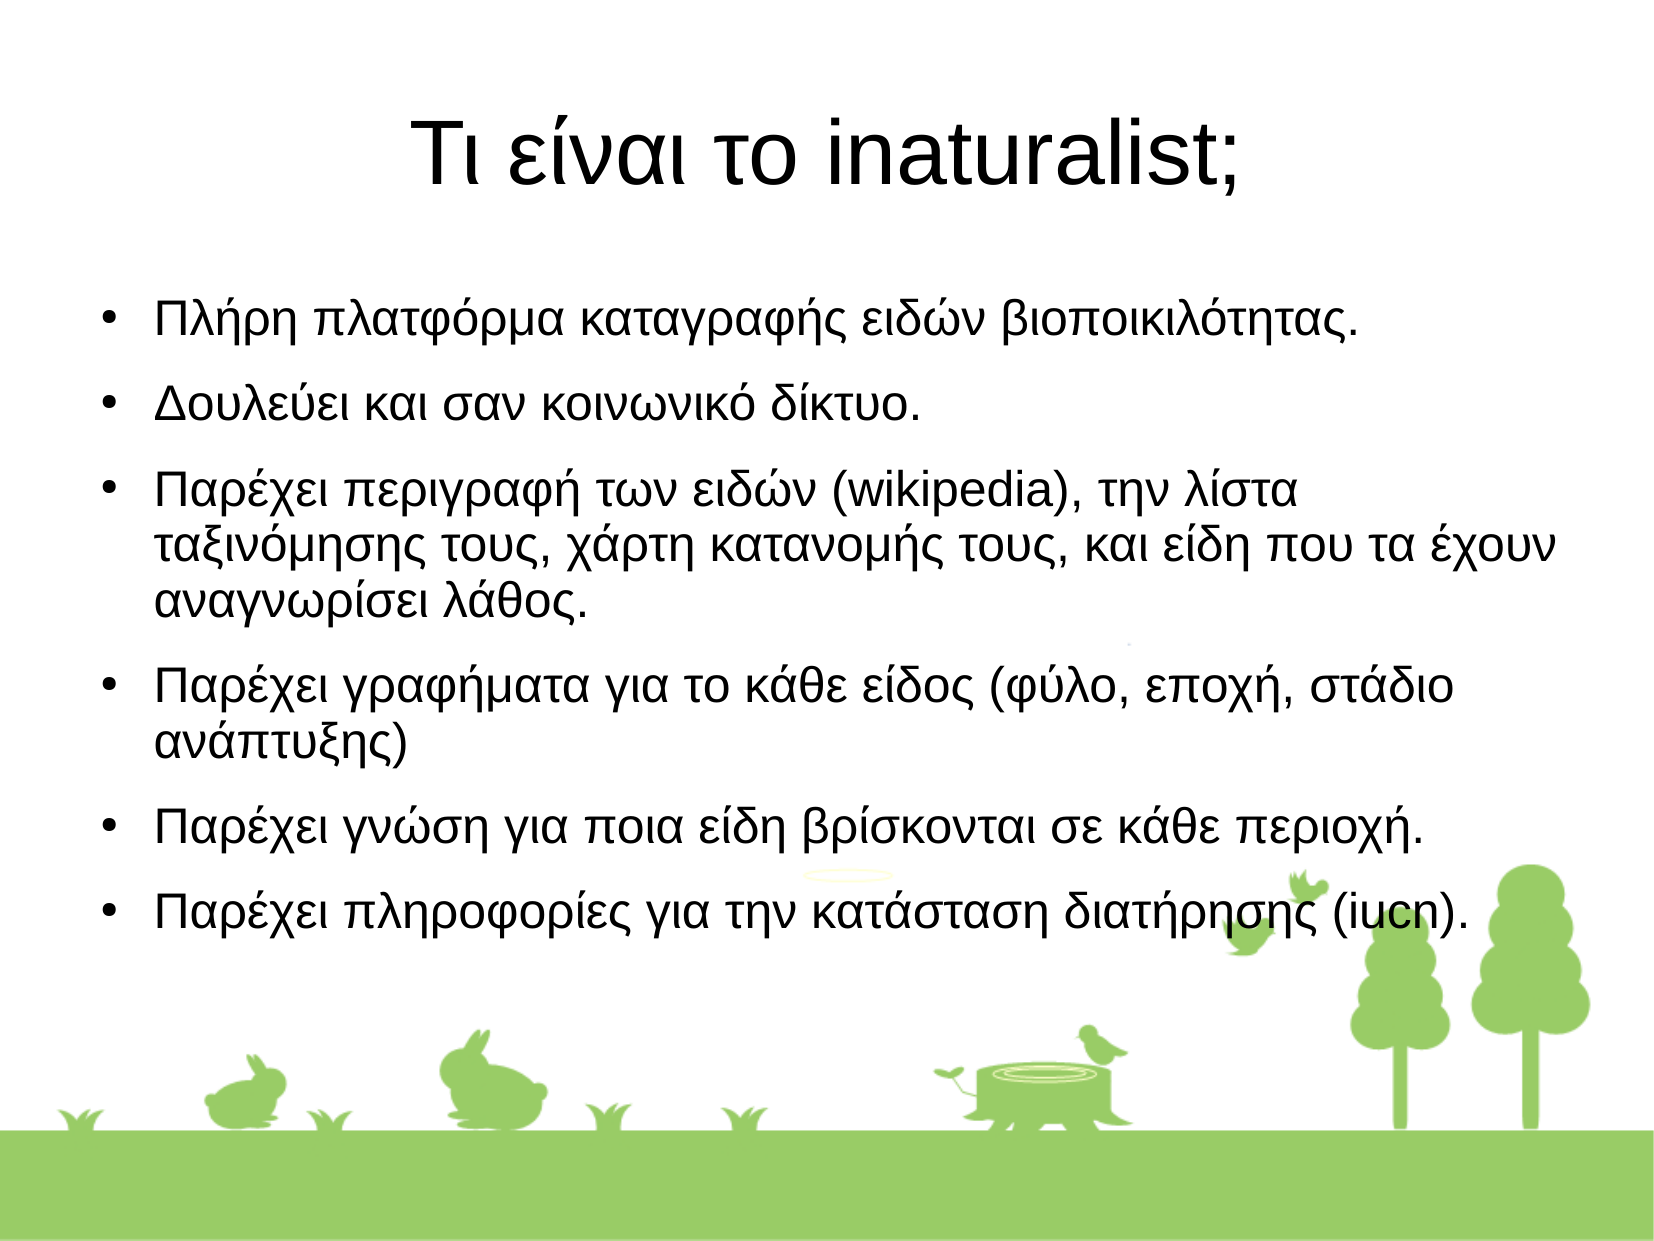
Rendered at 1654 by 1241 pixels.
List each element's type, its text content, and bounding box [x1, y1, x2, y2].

list Πλήρη πλατφόρμα καταγραφής ειδών βιοποικιλότητας. Δουλεύει και σαν κοινωνικό δίκτυο. Παρέχει περιγραφή των ειδών (wikipedia), την λίστα ταξινόμησης τους, χάρτη κατανομής τους, και είδη που τα έχουν αναγνωρίσει λάθος. Παρέχει γραφήματα για το κάθε είδος (φύλο, εποχή, στάδιο ανάπτυξης) Παρέχει γνώση για ποια είδη βρίσκονται σε κάθε περιοχή. Παρέχει πληροφορίες για την κατάσταση διατήρησης (iucn). [82, 290, 1571, 1010]
picture [0, 0, 1654, 1241]
title Τι είναι το inaturalist; [82, 49, 1571, 257]
